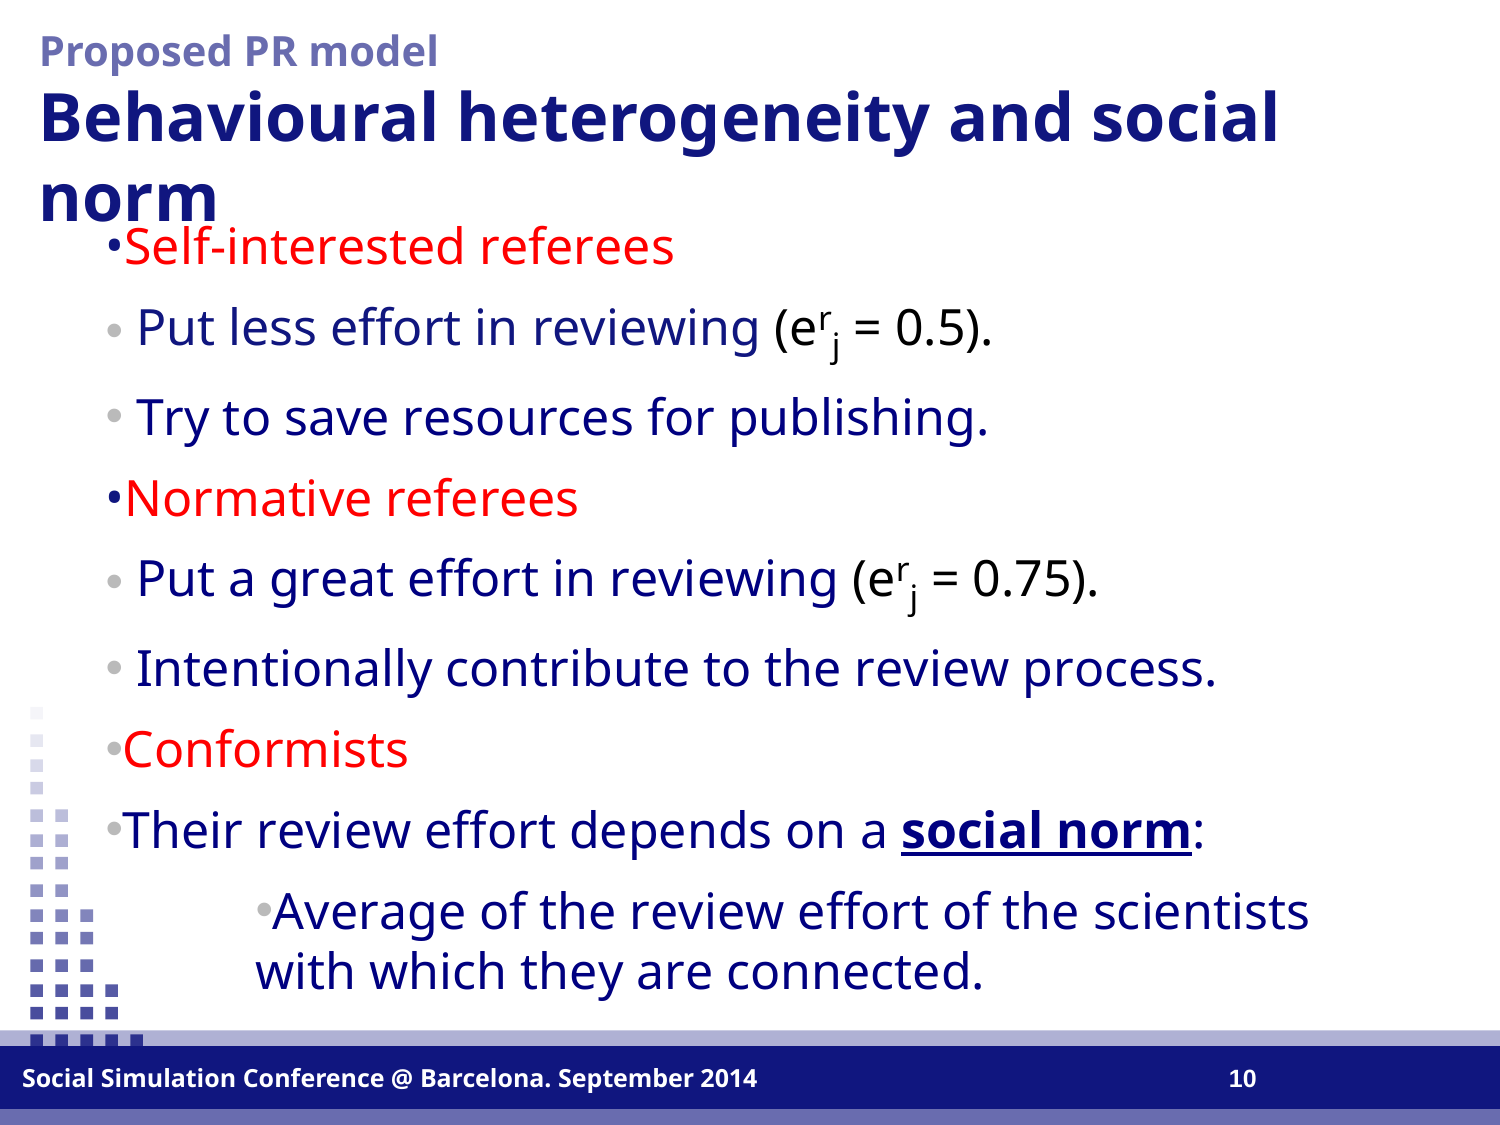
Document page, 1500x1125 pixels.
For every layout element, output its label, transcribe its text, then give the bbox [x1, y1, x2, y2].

text_box Self-interested referees Put less effort in reviewing (erj = 0.5). Try to save resources for publishing. Normative referees Put a great effort in reviewing (erj = 0.75). Intentionally contribute to the review process. Conformists Their review effort depends on a social norm: Average of the review effort of the scientists with which they are connected. [90, 206, 1424, 1003]
text_box Proposed PR model Behavioural heterogeneity and social norm [24, 17, 1453, 243]
